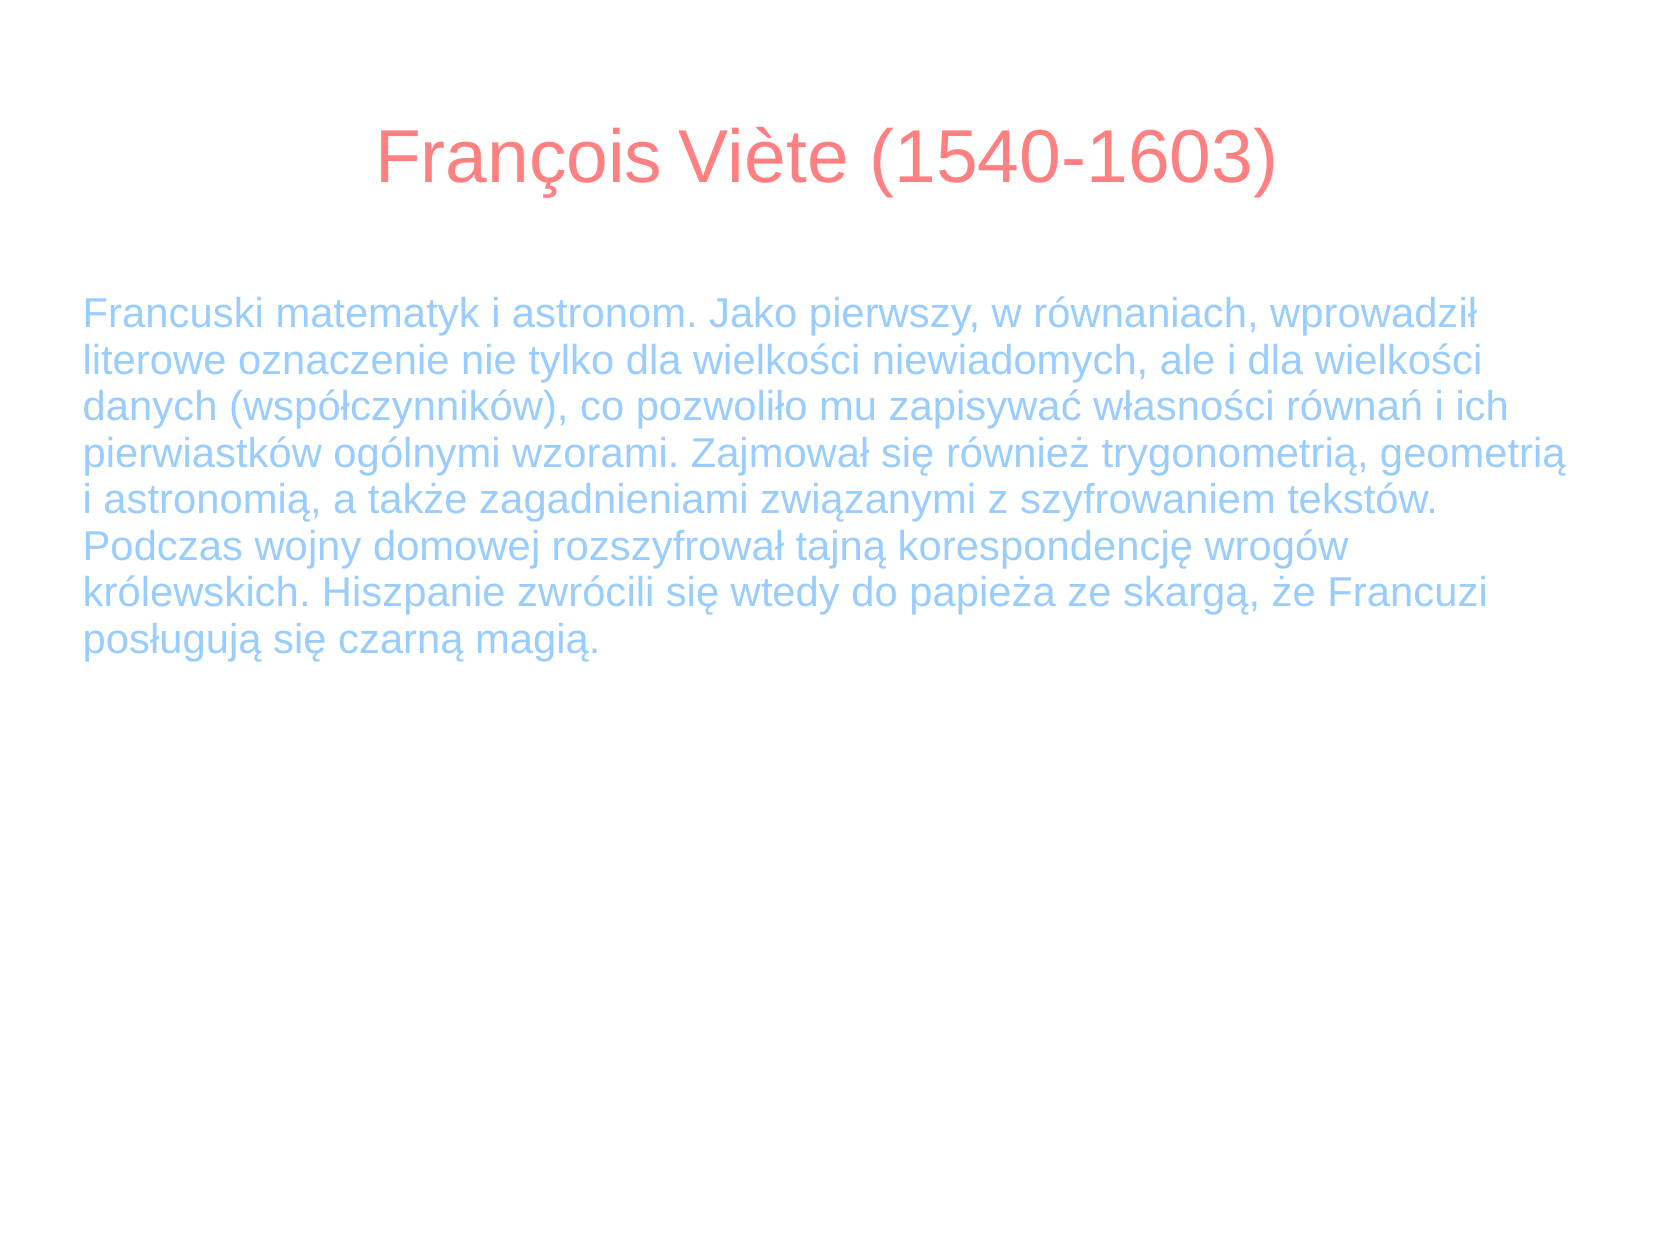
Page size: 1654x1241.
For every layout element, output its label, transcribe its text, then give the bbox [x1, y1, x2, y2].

list Francuski matematyk i astronom. Jako pierwszy, w równaniach, wprowadził literowe oznaczenie nie tylko dla wielkości niewiadomych, ale i dla wielkości danych (współczynników), co pozwoliło mu zapisywać własności równań i ich pierwiastków ogólnymi wzorami. Zajmował się również trygonometrią, geometrią i astronomią, a także zagadnieniami związanymi z szyfrowaniem tekstów. Podczas wojny domowej rozszyfrował tajną korespondencję wrogów królewskich. Hiszpanie zwrócili się wtedy do papieża ze skargą, że Francuzi posługują się czarną magią. [82, 290, 1571, 1109]
title François Viète (1540-1603) [82, 52, 1571, 260]
